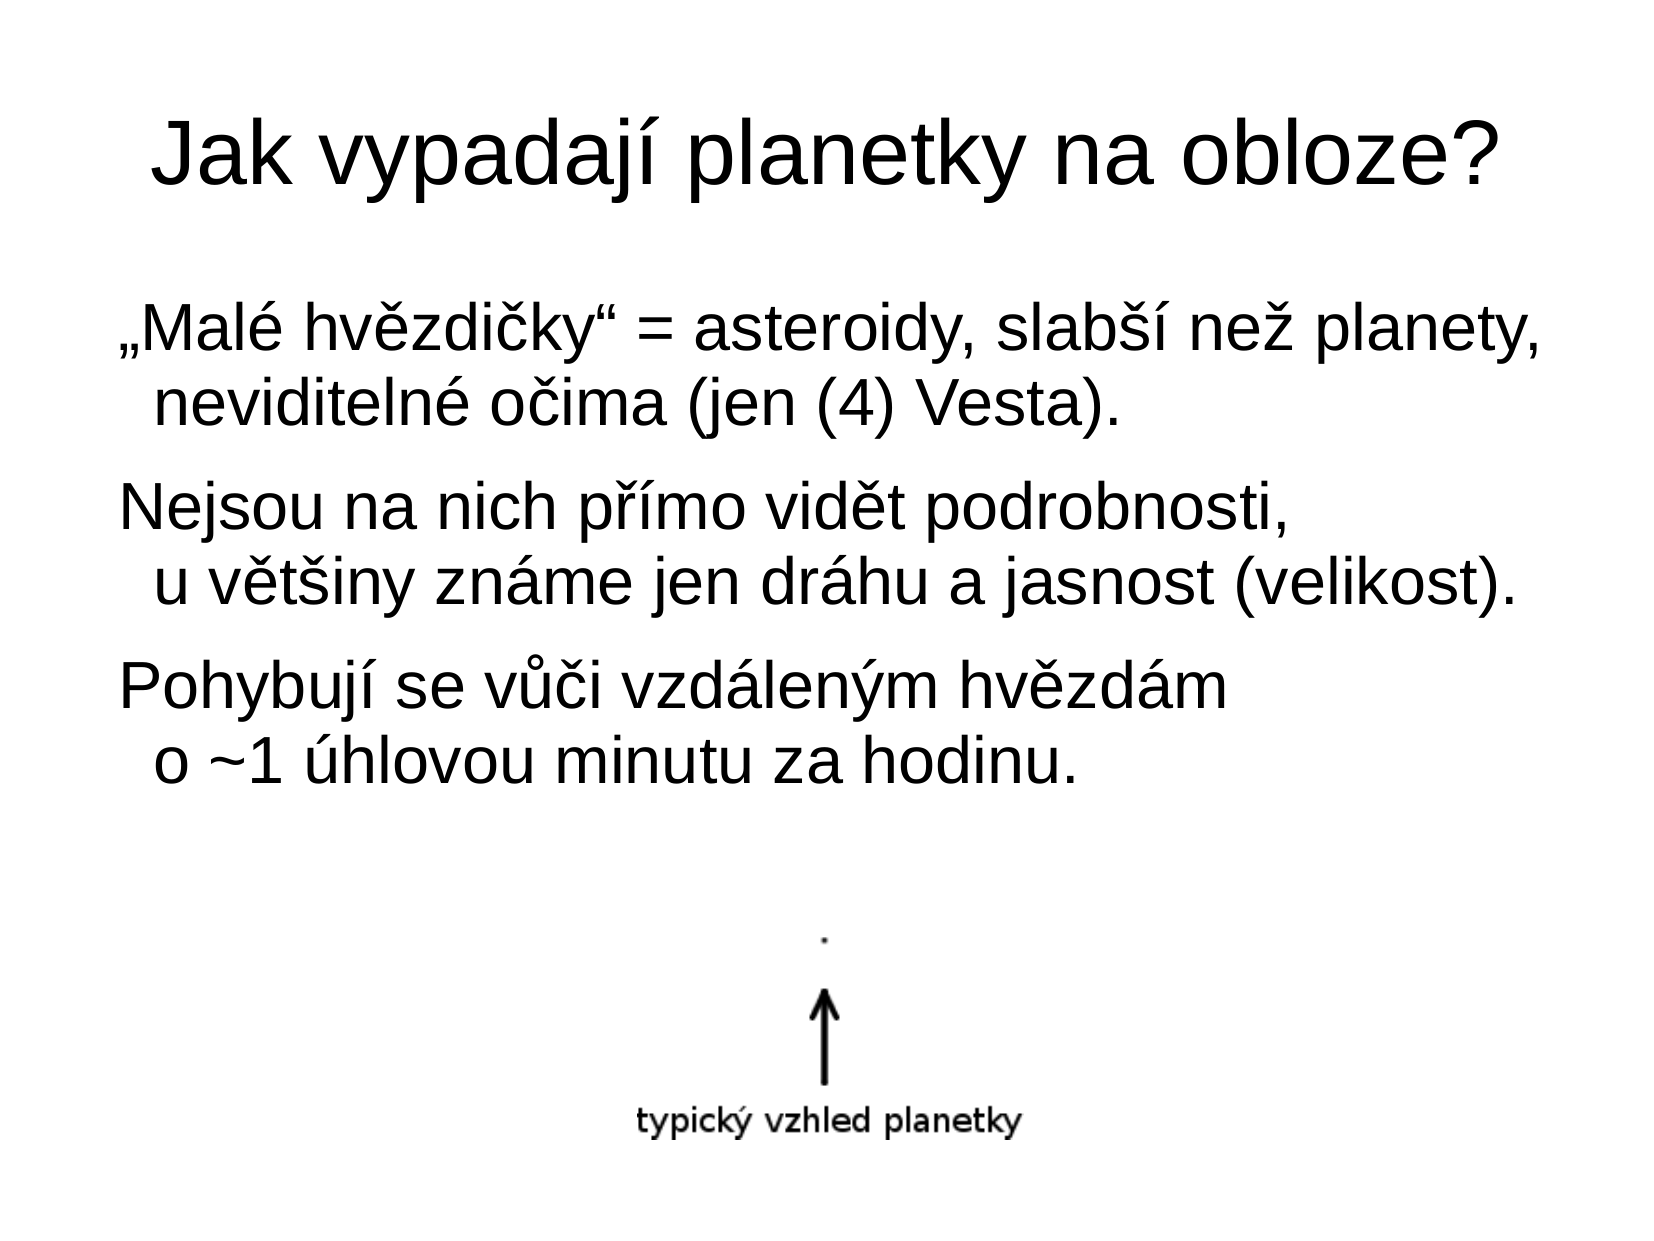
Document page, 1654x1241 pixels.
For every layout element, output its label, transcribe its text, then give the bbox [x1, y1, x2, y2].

title Jak vypadají planetky na obloze? [82, 49, 1571, 257]
picture [637, 937, 1024, 1141]
list „Malé hvězdičky“ = asteroidy, slabší než planety, neviditelné očima (jen (4) Vesta). Nejsou na nich přímo vidět podrobnosti, u většiny známe jen dráhu a jasnost (velikost). Pohybují se vůči vzdáleným hvězdám o ~1 úhlovou minutu za hodinu. [82, 290, 1571, 1109]
